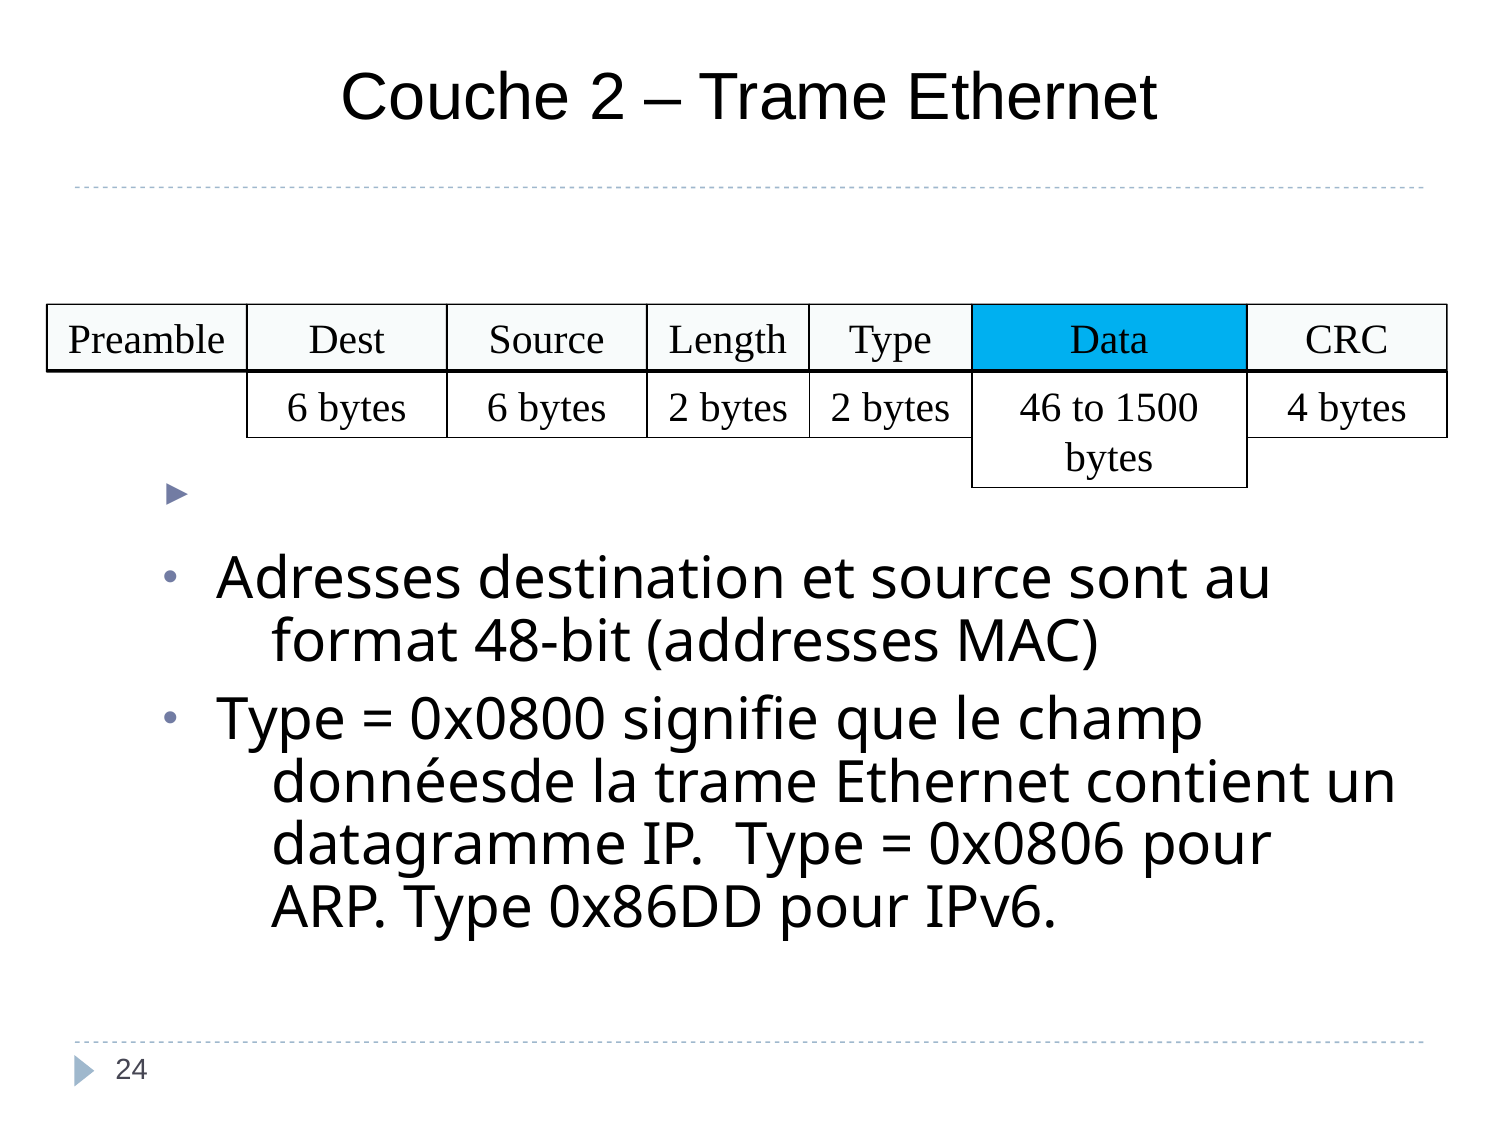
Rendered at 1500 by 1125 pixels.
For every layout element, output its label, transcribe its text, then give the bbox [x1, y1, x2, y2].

text_box Dest [246, 304, 446, 371]
text_box 4 bytes [1246, 371, 1447, 438]
text_box 6 bytes [246, 371, 446, 438]
text_box Source [446, 304, 646, 371]
text_box 24 [100, 1042, 426, 1103]
text_box Couche 2 – Trame Ethernet [0, 45, 1500, 129]
text_box Preamble [46, 304, 246, 371]
text_box Data [972, 304, 1246, 371]
list Adresses destination et source sont au format 48-bit (addresses MAC)‏ Type = 0x0800 signifie que le champ donnéesde la trame Ethernet contient un datagramme IP. Type = 0x0806 pour ARP. Type 0x86DD pour IPv6. [147, 457, 1416, 949]
text_box 2 bytes [809, 371, 972, 438]
text_box 6 bytes [446, 371, 646, 438]
text_box CRC [1246, 304, 1447, 371]
text_box Type [809, 304, 972, 371]
text_box 46 to 1500 bytes [971, 371, 1247, 488]
text_box Length [646, 304, 809, 371]
text_box 2 bytes [646, 371, 809, 438]
